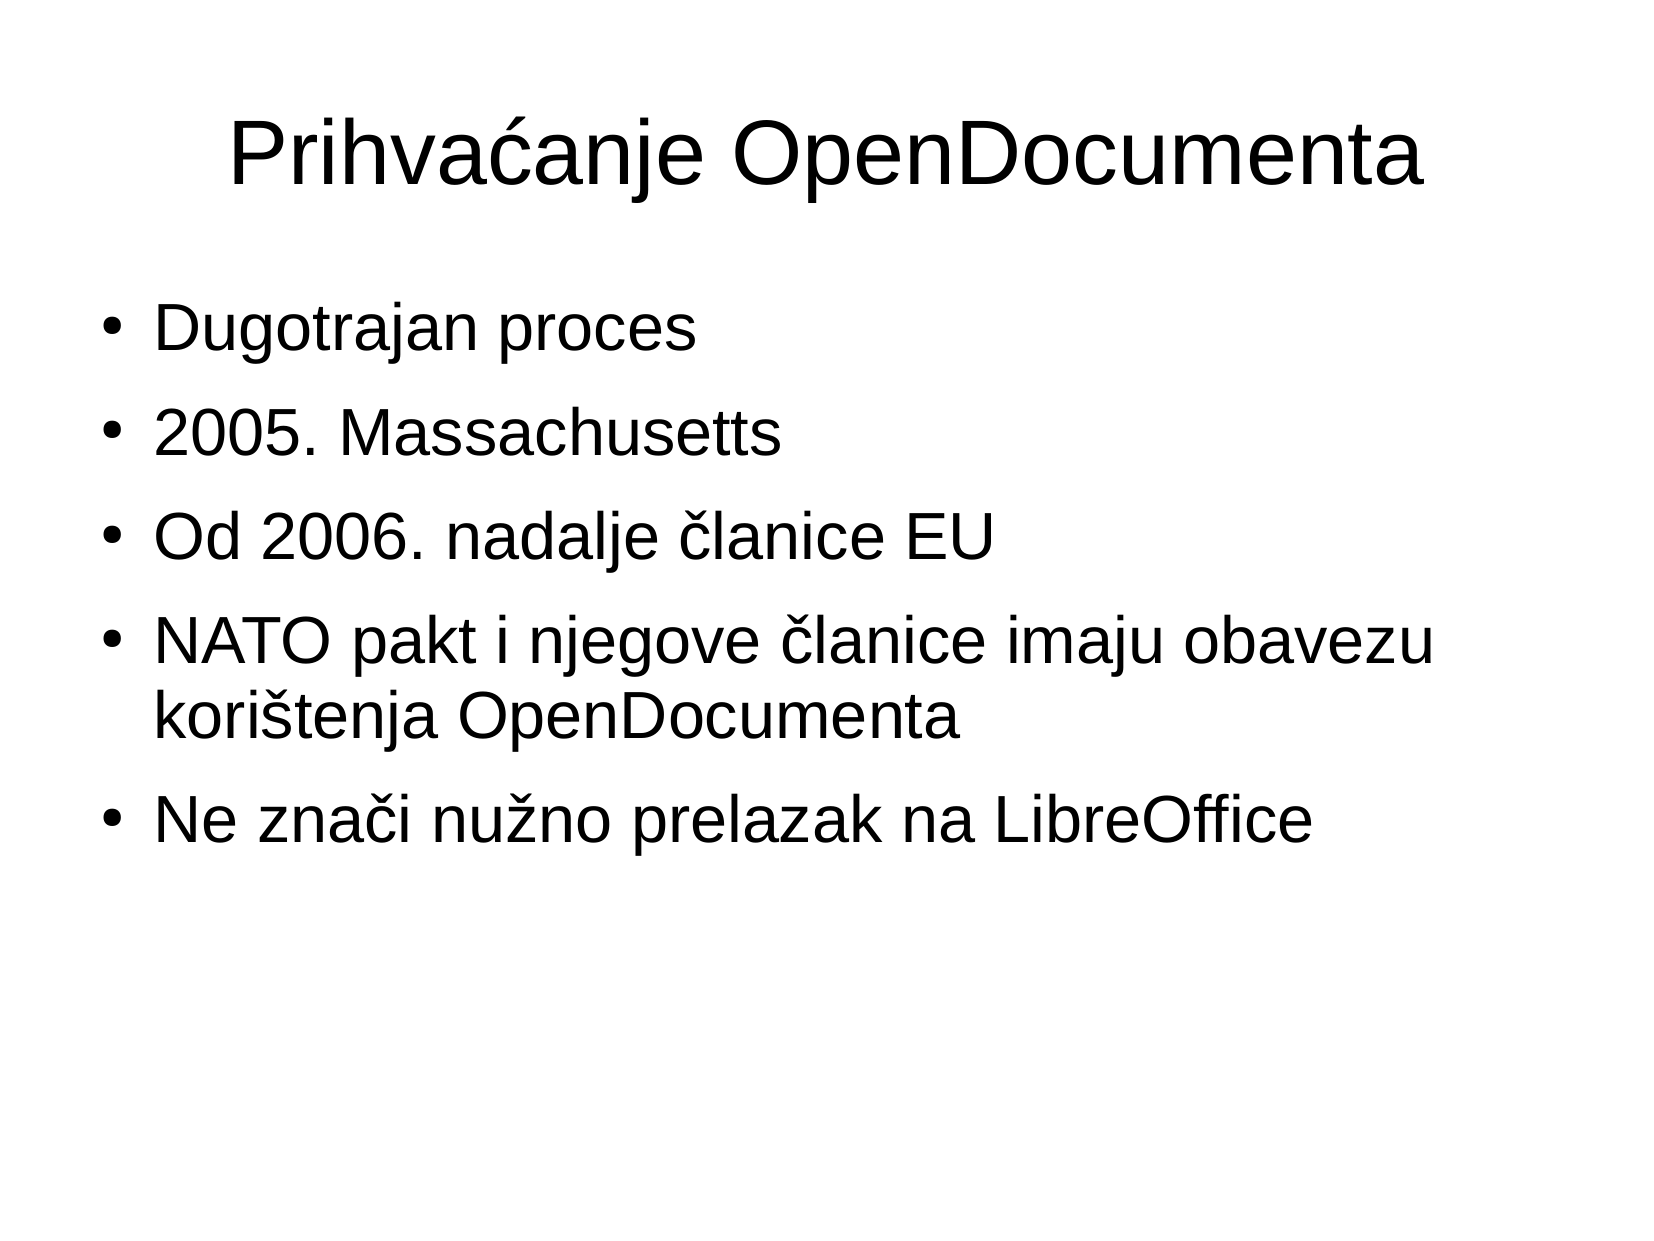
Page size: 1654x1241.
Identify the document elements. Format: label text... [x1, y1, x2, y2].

title Prihvaćanje OpenDocumenta [82, 49, 1571, 257]
list Dugotrajan proces 2005. Massachusetts Od 2006. nadalje članice EU NATO pakt i njegove članice imaju obavezu korištenja OpenDocumenta Ne znači nužno prelazak na LibreOffice [82, 290, 1571, 1109]
